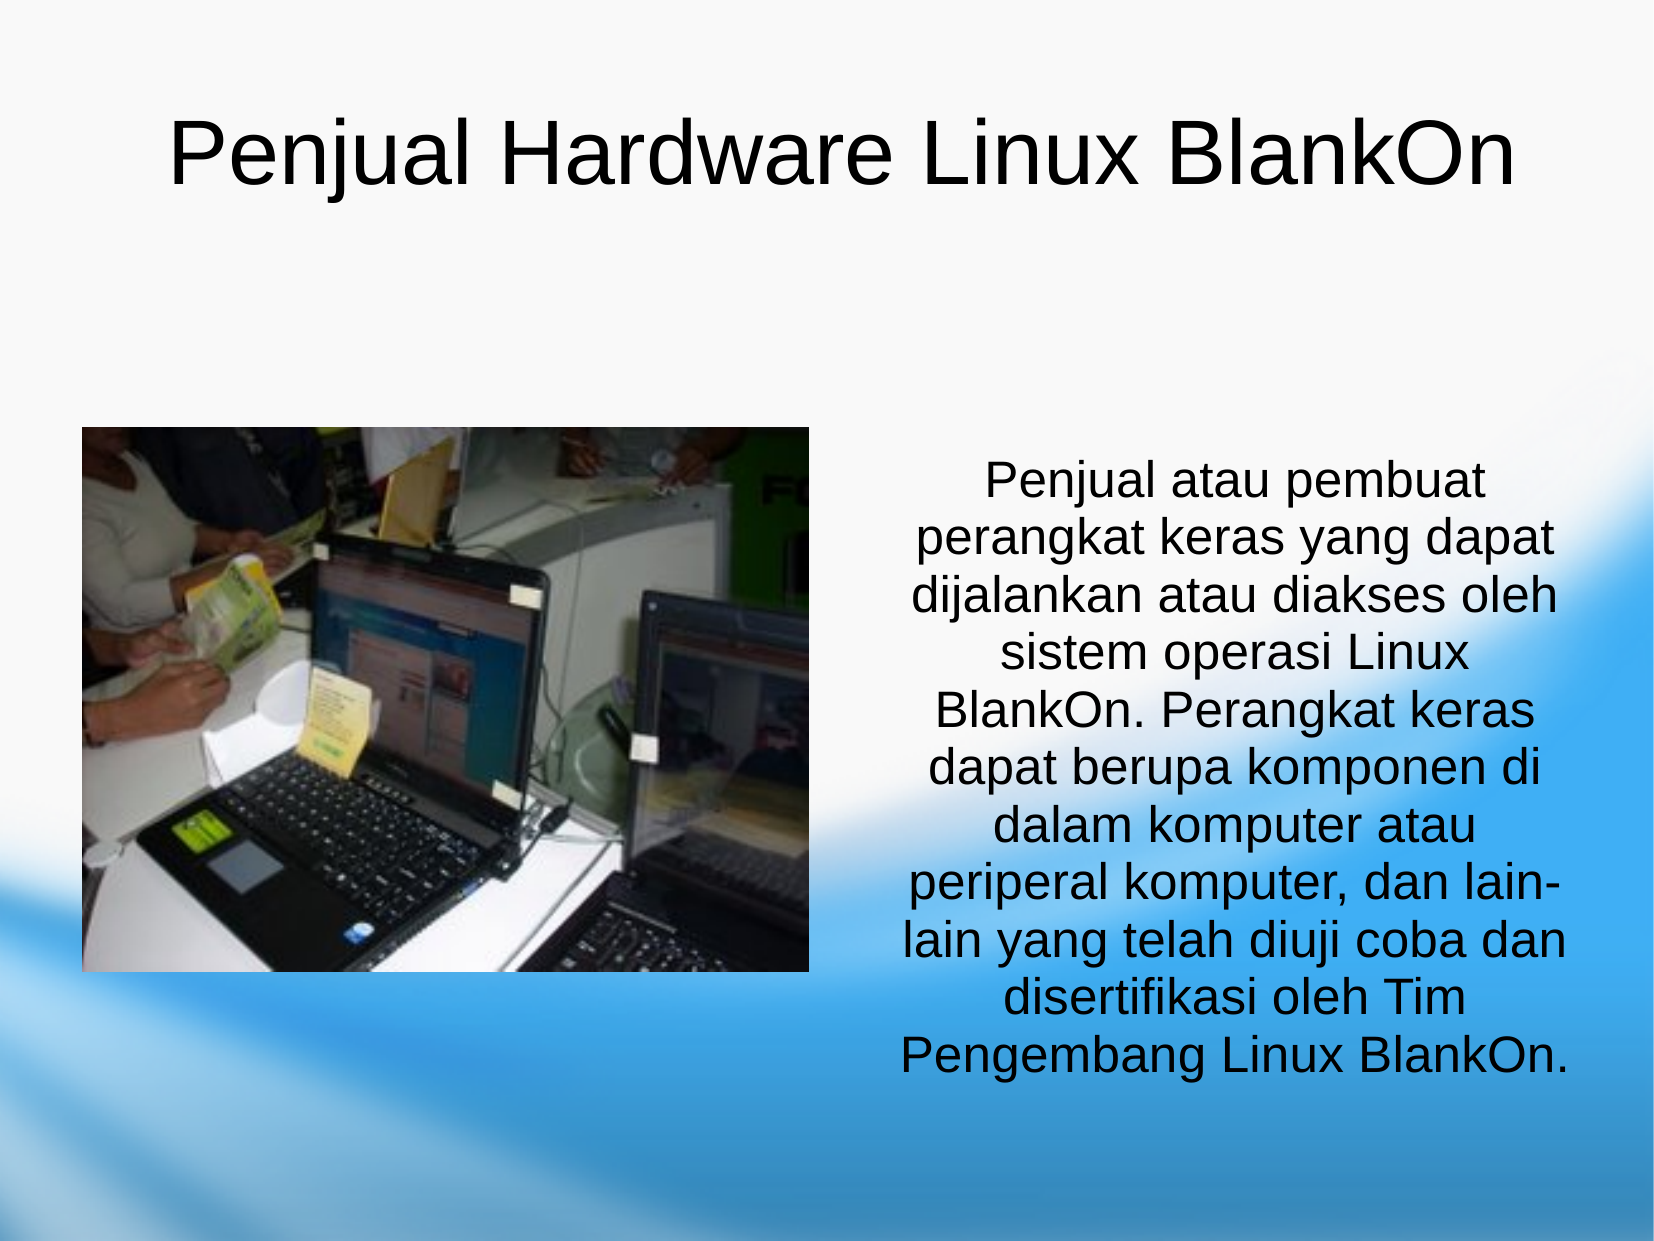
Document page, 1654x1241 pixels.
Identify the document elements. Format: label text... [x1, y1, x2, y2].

picture [0, 0, 1654, 1241]
title Penjual Hardware Linux BlankOn [82, 49, 1571, 257]
list Penjual atau pembuat perangkat keras yang dapat dijalankan atau diakses oleh sistem operasi Linux BlankOn. Perangkat keras dapat berupa komponen di dalam komputer atau periperal komputer, dan lain-lain yang telah diuji coba dan disertifikasi oleh Tim Pengembang Linux BlankOn. [845, 290, 1572, 1109]
